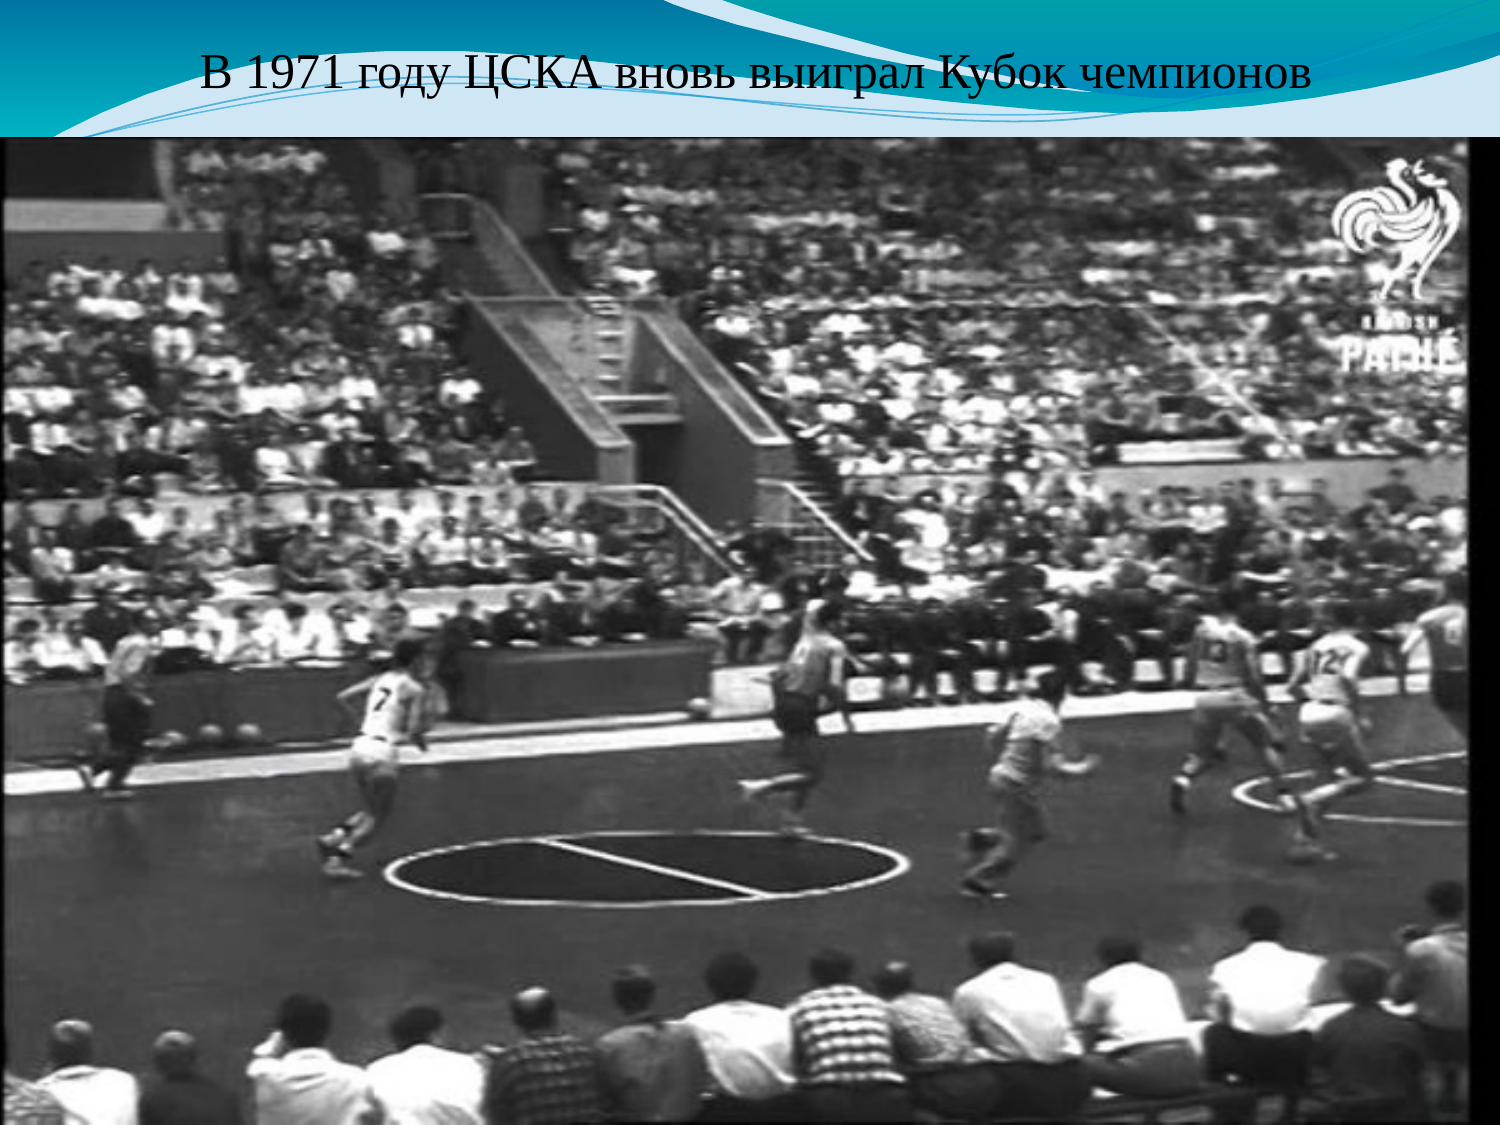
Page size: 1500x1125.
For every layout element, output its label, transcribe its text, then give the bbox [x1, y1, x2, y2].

picture [0, 137, 1500, 1125]
text_box В 1971 году ЦСКА вновь выиграл Кубок чемпионов [41, 30, 1471, 106]
